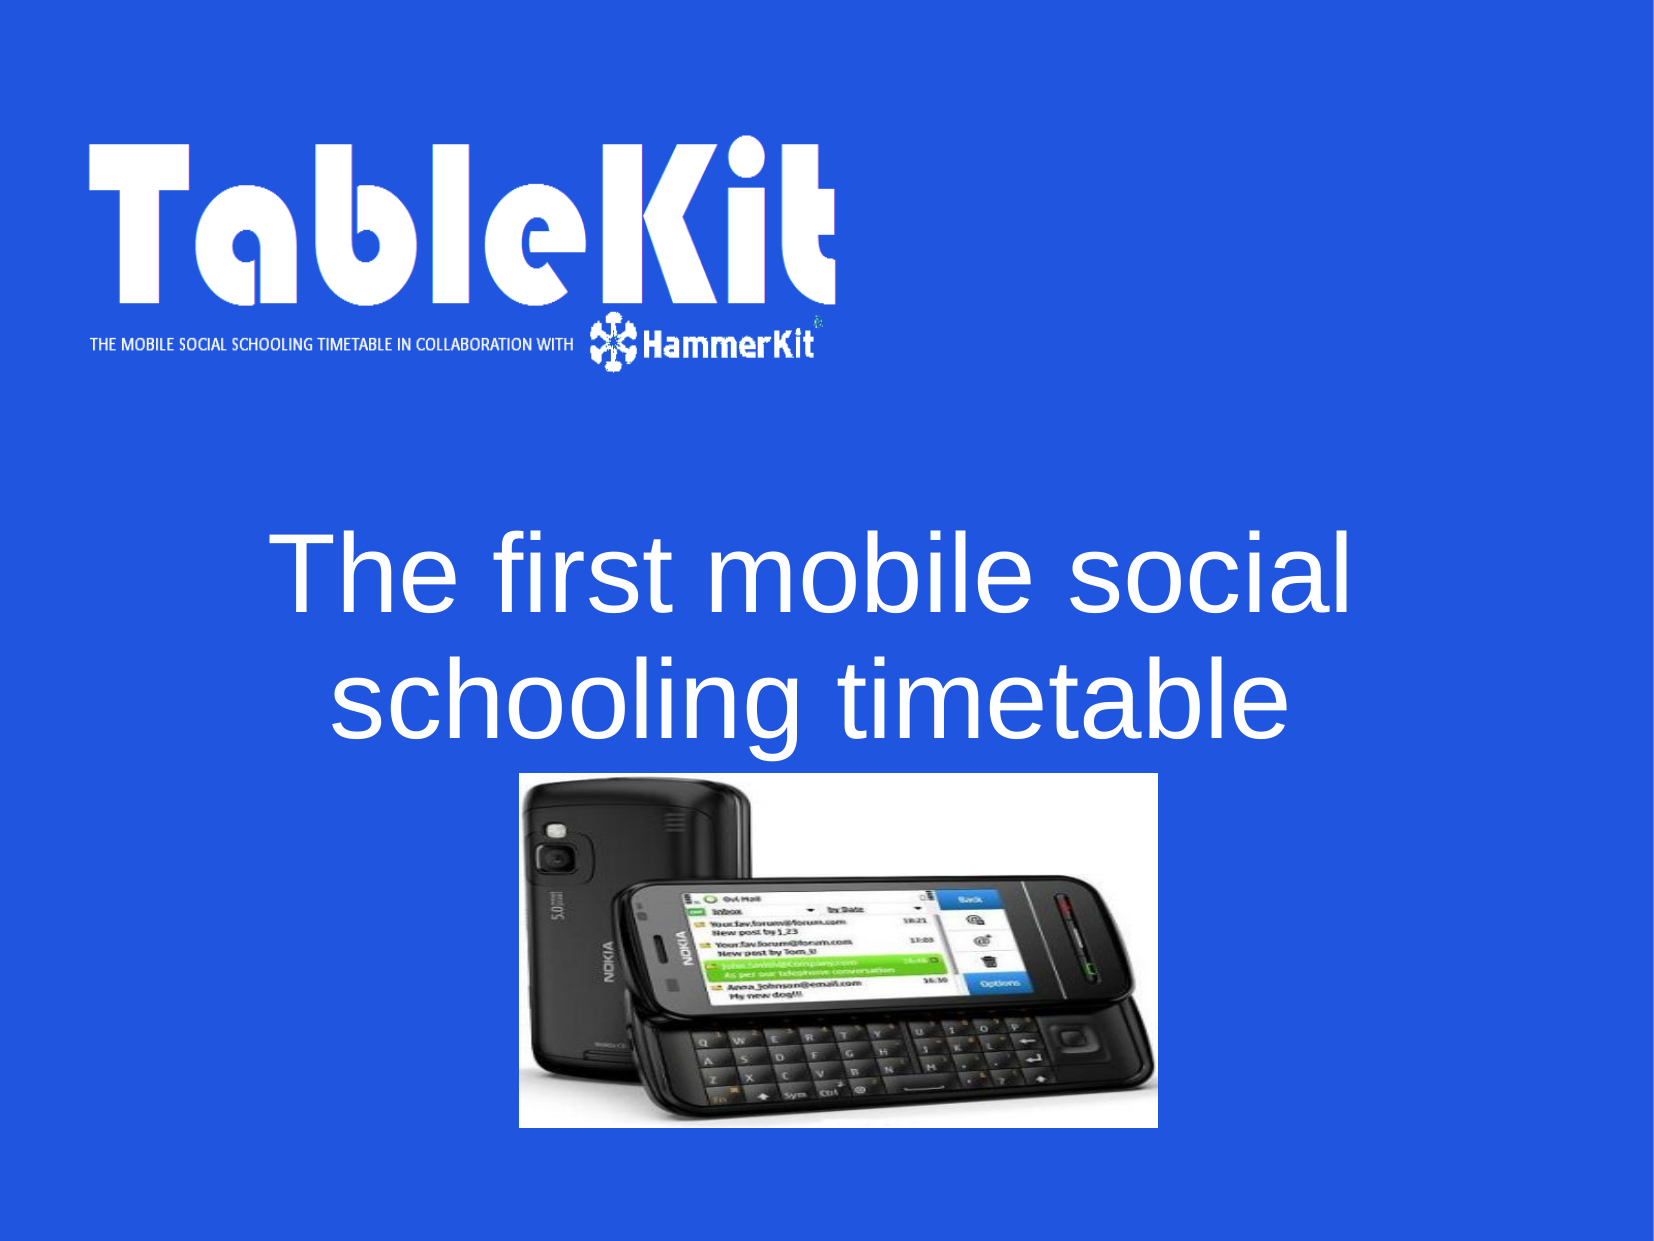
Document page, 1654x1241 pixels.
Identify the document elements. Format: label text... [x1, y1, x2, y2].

picture [0, 0, 1654, 1241]
subtitle The first mobile social schooling timetable [82, 297, 1571, 317]
